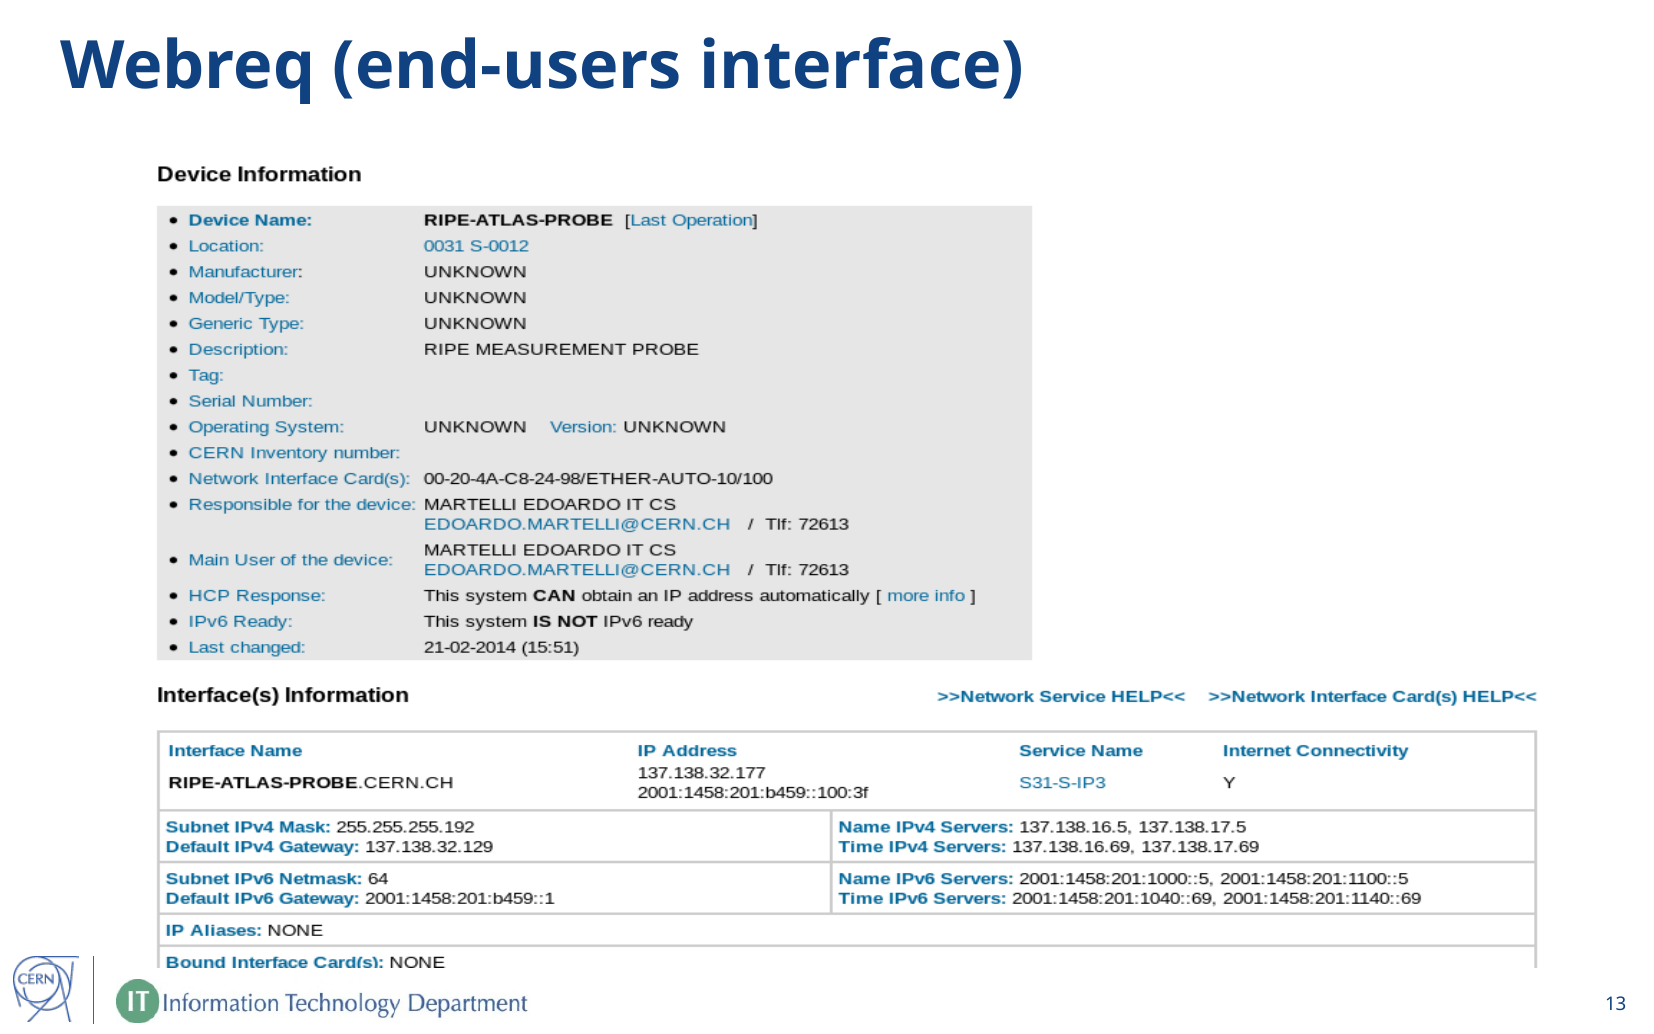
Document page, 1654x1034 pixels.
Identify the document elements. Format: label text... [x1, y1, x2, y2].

picture [116, 979, 788, 1023]
title Webreq (end-users interface) [60, 0, 1528, 138]
picture [13, 956, 79, 1032]
picture [140, 158, 1566, 968]
